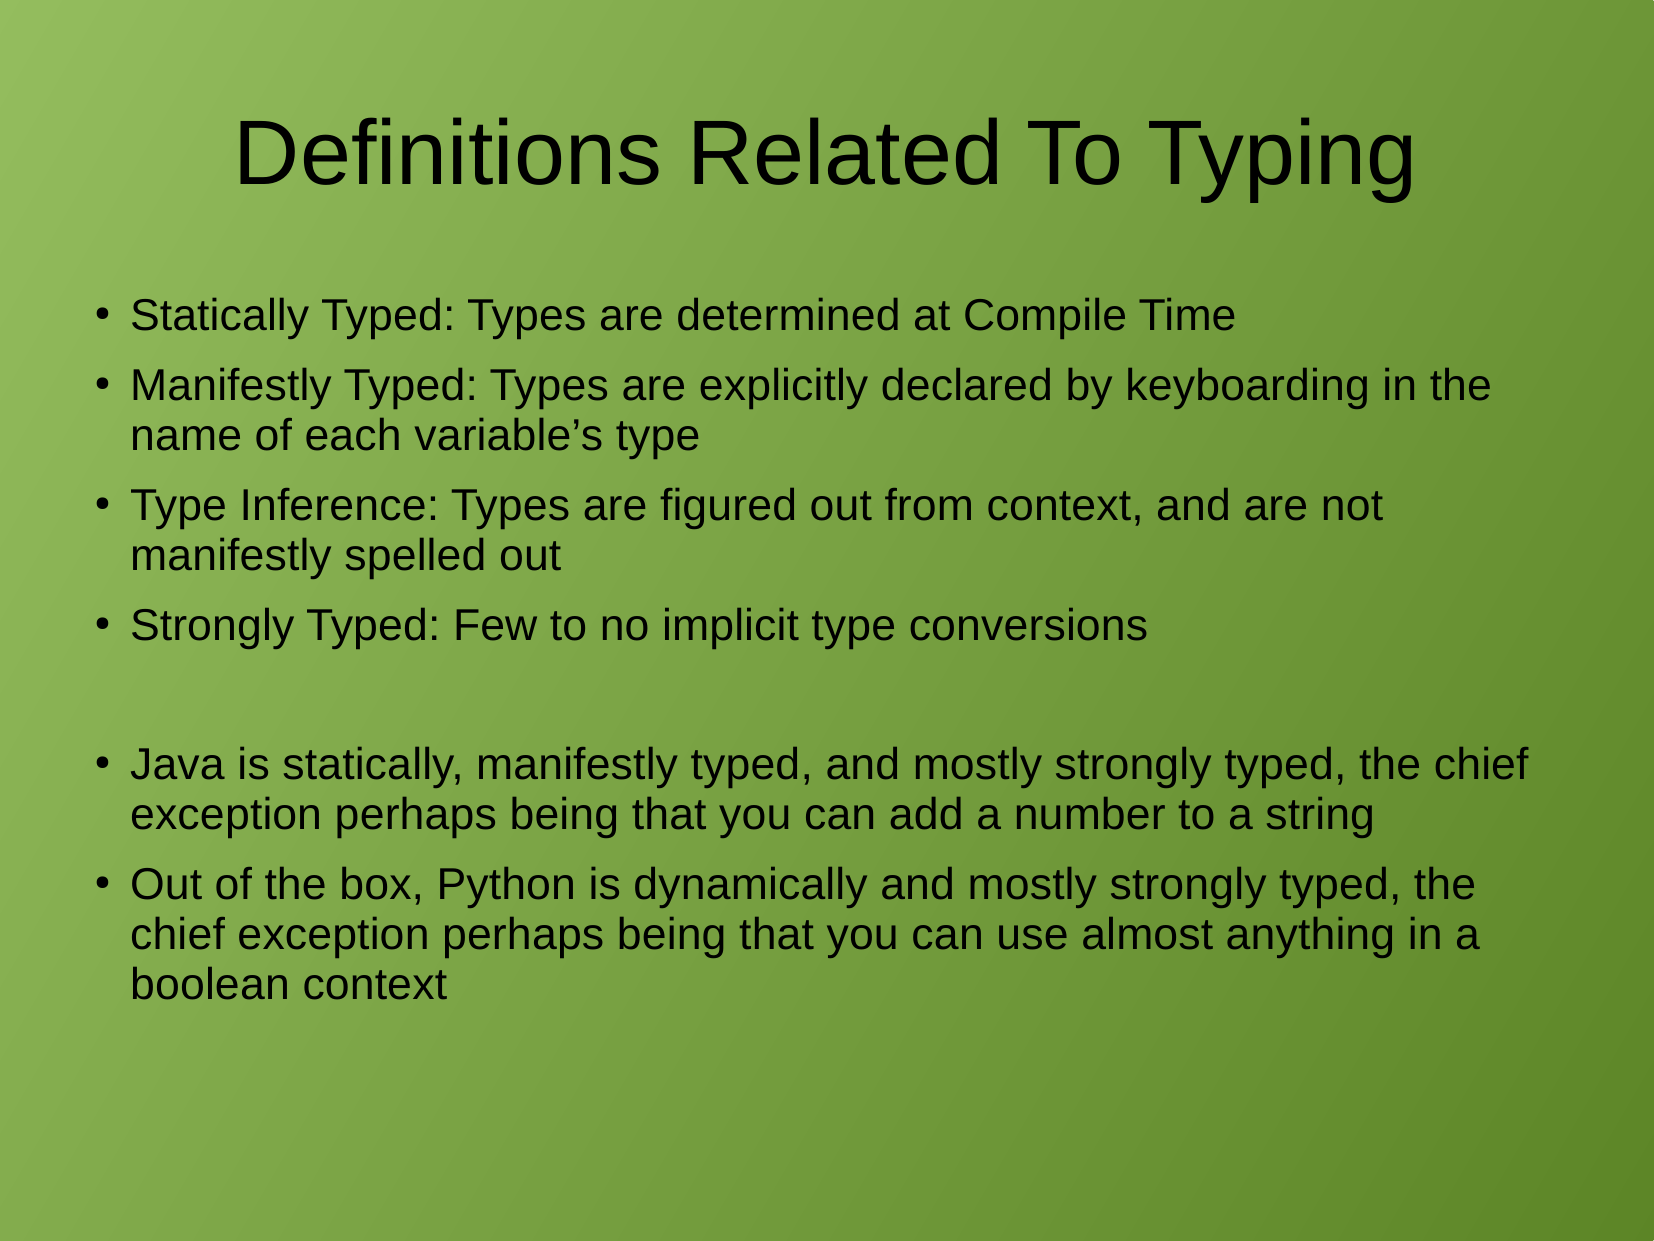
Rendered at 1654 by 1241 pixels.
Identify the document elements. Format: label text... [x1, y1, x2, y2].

title Definitions Related To Typing [82, 49, 1571, 257]
list Statically Typed: Types are determined at Compile Time Manifestly Typed: Types are explicitly declared by keyboarding in the name of each variable’s type Type Inference: Types are figured out from context, and are not manifestly spelled out Strongly Typed: Few to no implicit type conversions Java is statically, manifestly typed, and mostly strongly typed, the chief exception perhaps being that you can add a number to a string Out of the box, Python is dynamically and mostly strongly typed, the chief exception perhaps being that you can use almost anything in a boolean context [82, 290, 1571, 1010]
